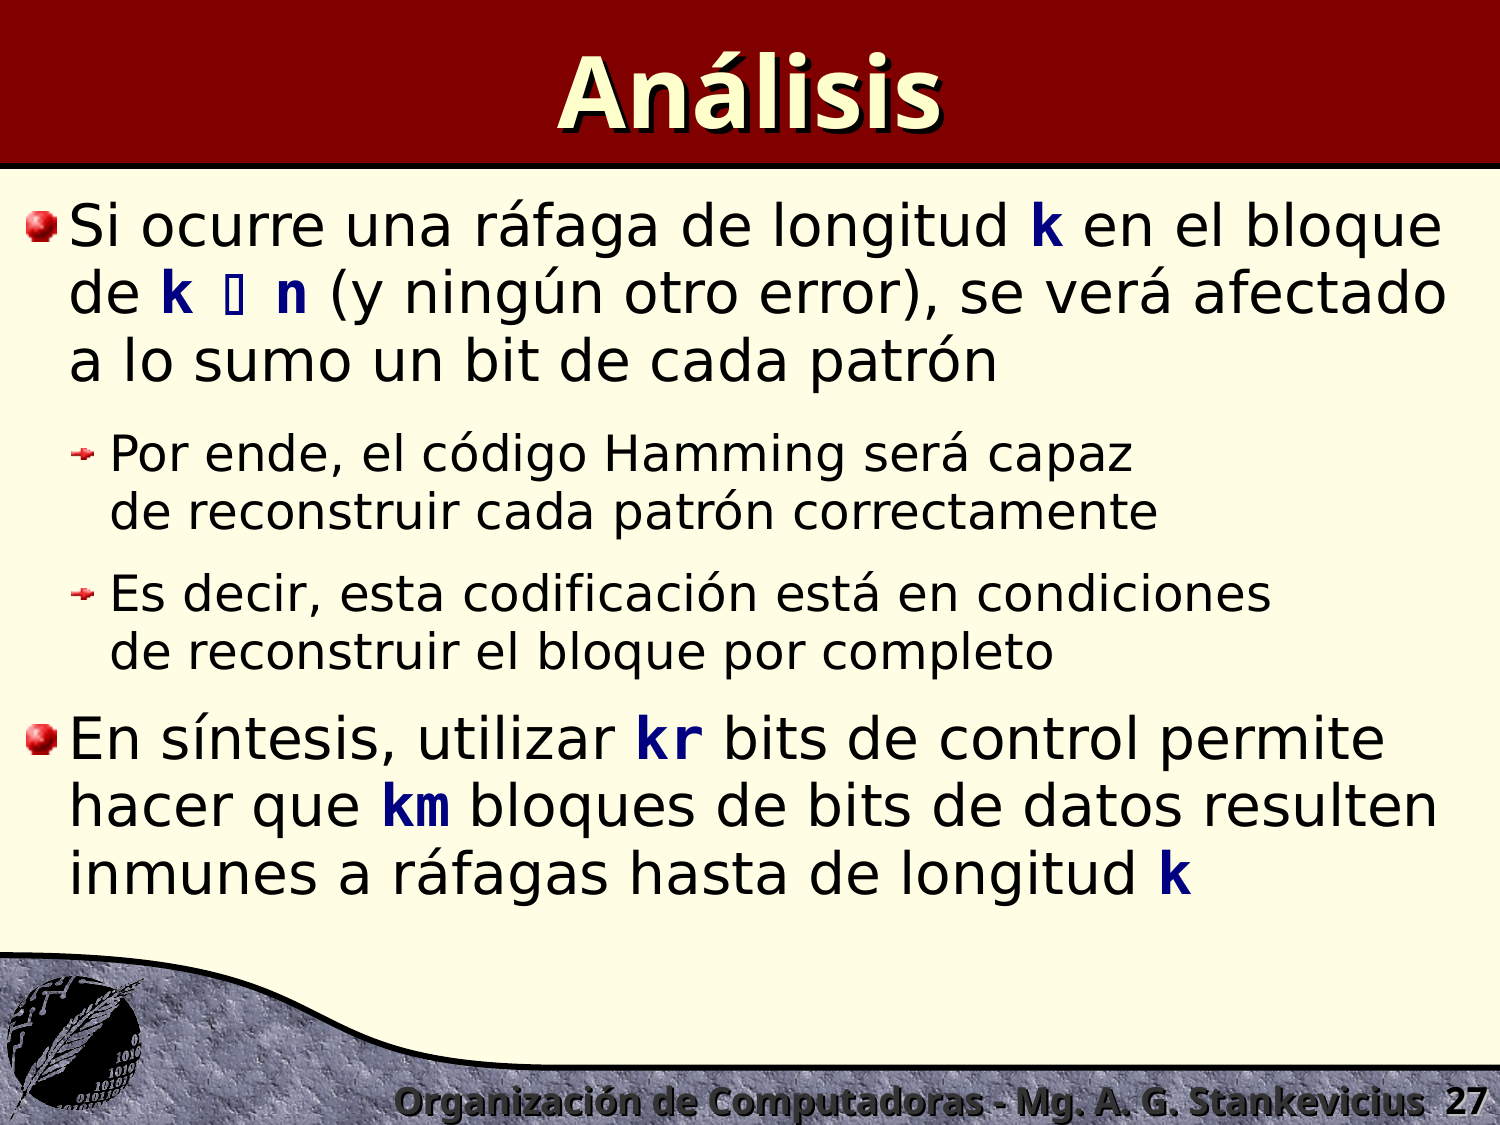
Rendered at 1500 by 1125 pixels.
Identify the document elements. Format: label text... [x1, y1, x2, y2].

title Análisis [15, 5, 1485, 160]
picture [802, 1100, 806, 1110]
picture [1058, 1100, 1065, 1110]
picture [448, 1100, 455, 1110]
picture [0, 959, 1500, 1125]
list Si ocurre una ráfaga de longitud k en el bloque de k  n (y ningún otro error), se verá afectado a lo sumo un bit de cada patrón Por ende, el código Hamming será capaz de reconstruir cada patrón correctamente Es decir, esta codificación está en condiciones de reconstruir el bloque por completo En síntesis, utilizar kr bits de control permite hacer que km bloques de bits de datos resulten inmunes a ráfagas hasta de longitud k [11, 192, 1486, 935]
